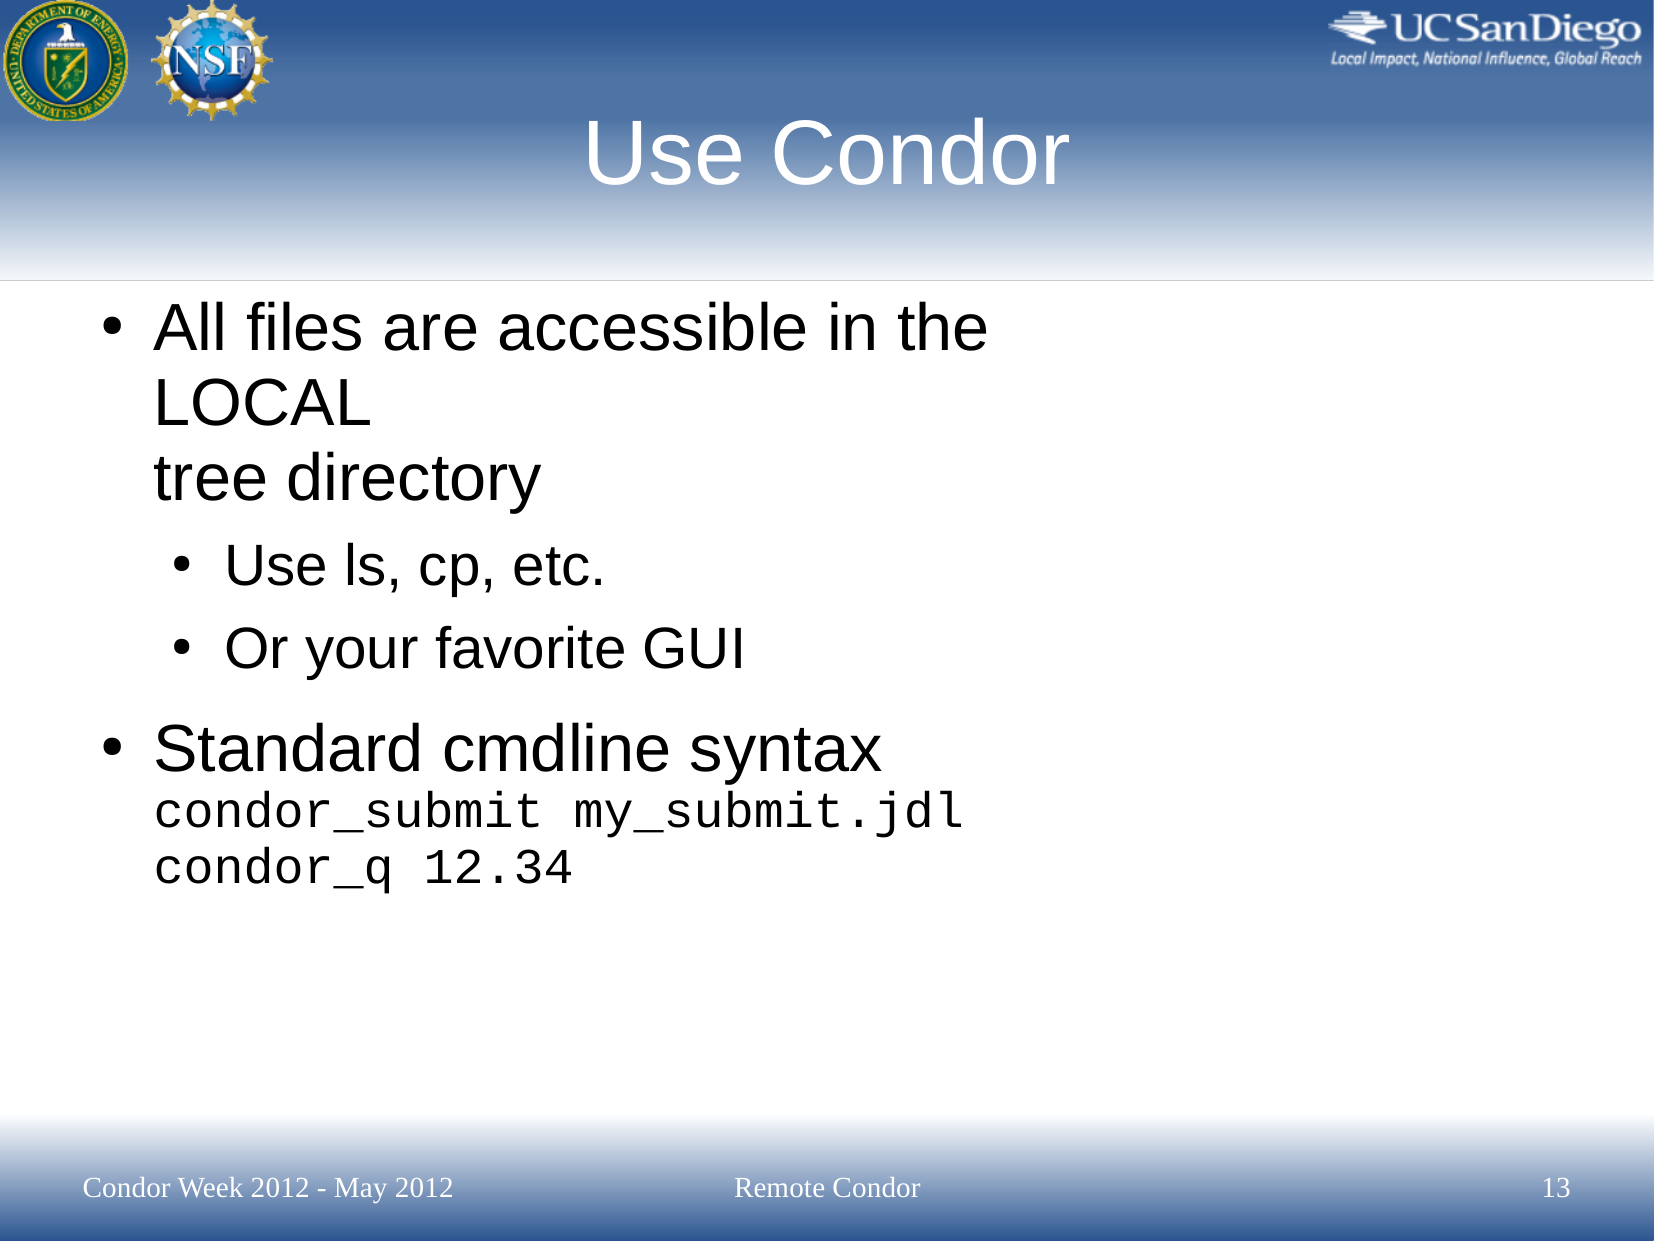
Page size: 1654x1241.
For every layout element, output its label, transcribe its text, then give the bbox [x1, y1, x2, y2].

title Use Condor [82, 56, 1571, 250]
list All files are accessible in the LOCAL tree directory Use ls, cp, etc. Or your favorite GUI Standard cmdline syntax condor_submit my_submit.jdl condor_q 12.34 [82, 290, 1571, 1109]
picture [0, 0, 1654, 288]
